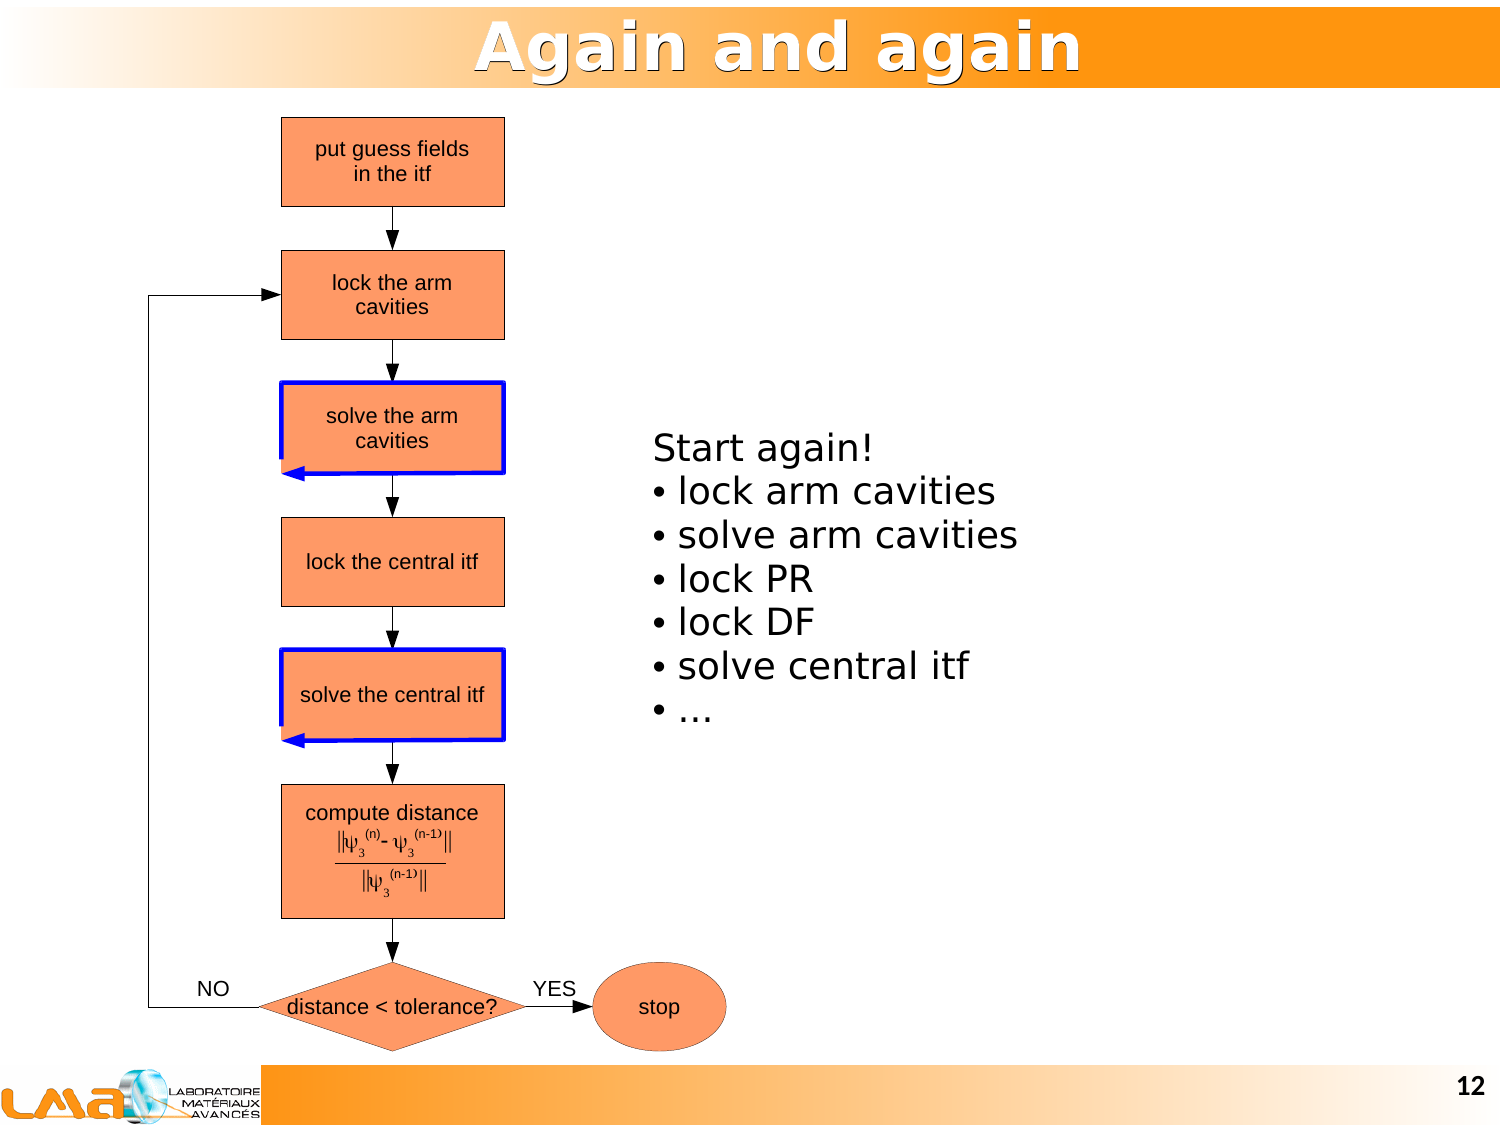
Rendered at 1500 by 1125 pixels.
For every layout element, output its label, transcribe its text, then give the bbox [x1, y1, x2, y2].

text_box Start again! lock arm cavities solve arm cavities lock PR lock DF solve central itf ... [727, 419, 1235, 739]
picture [0, 1065, 261, 1125]
title Again and again [0, 7, 1500, 88]
picture [147, 116, 727, 1052]
